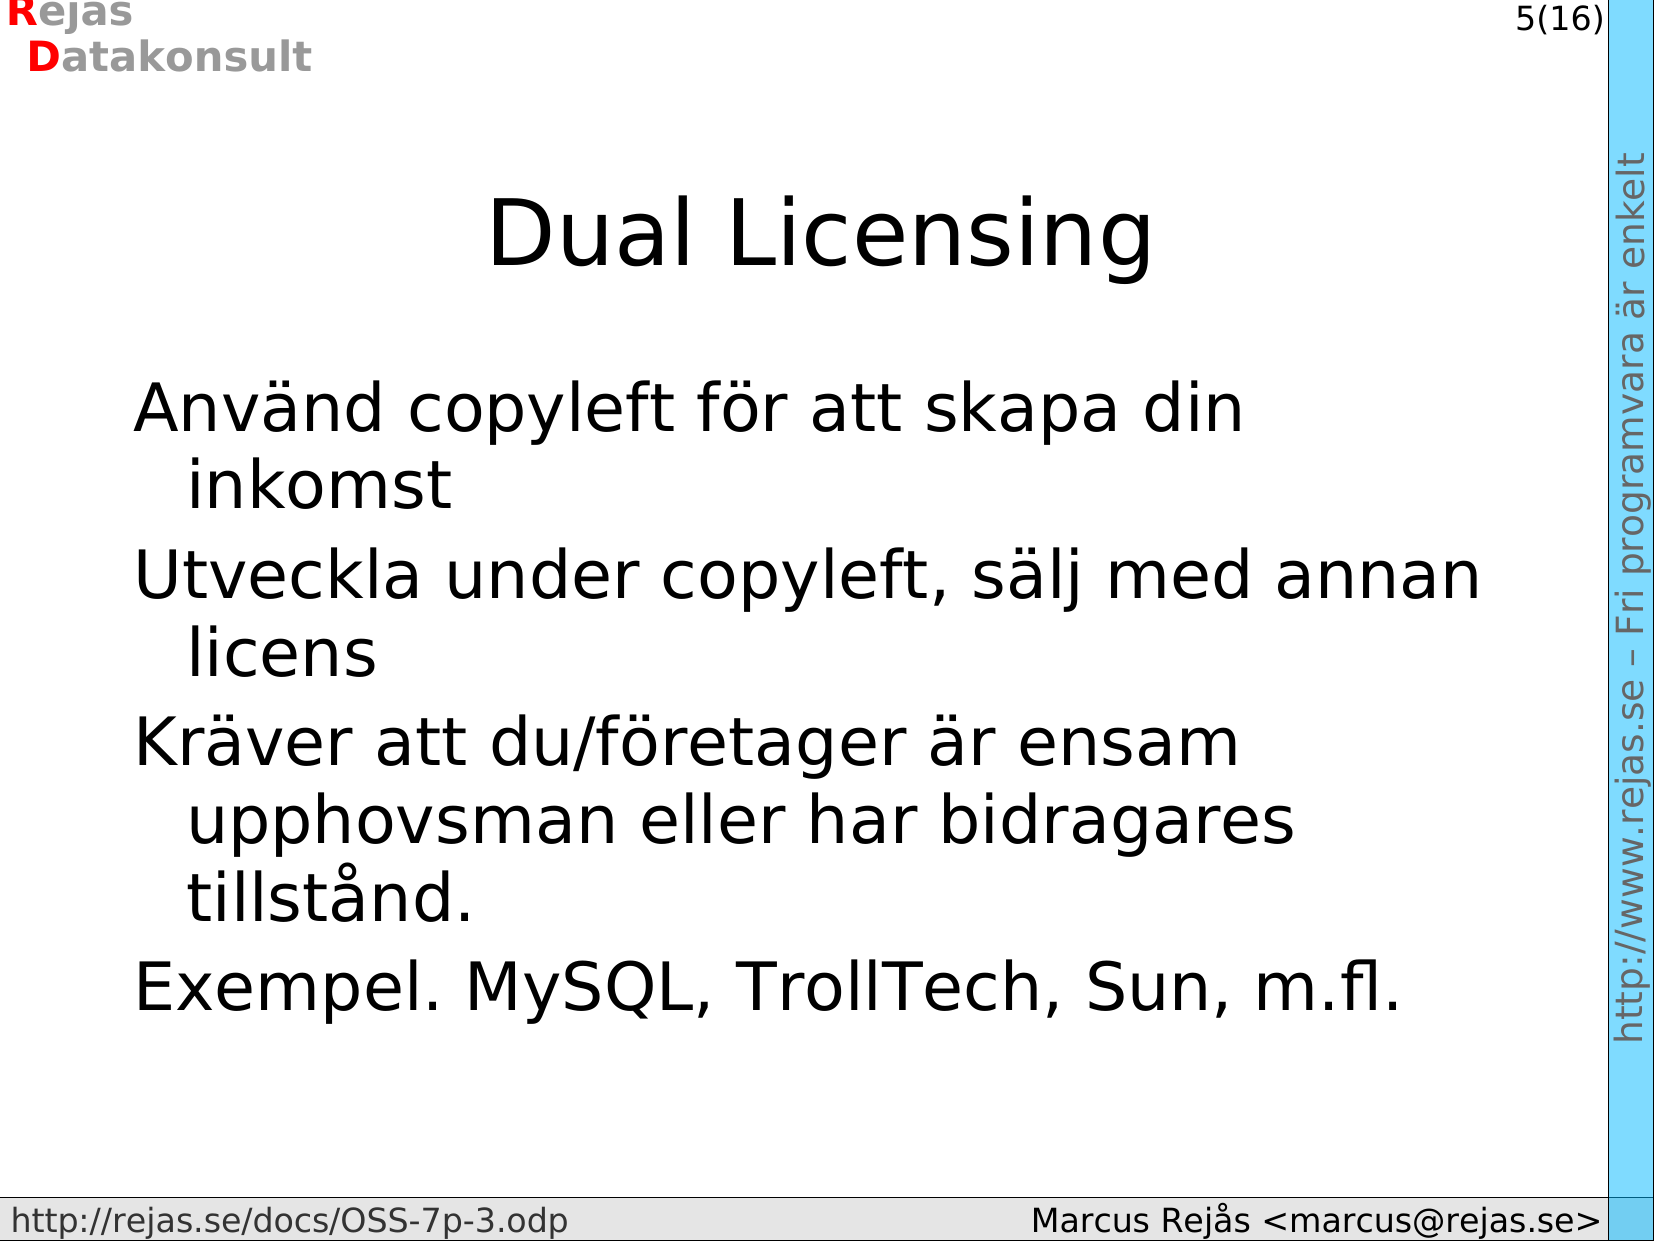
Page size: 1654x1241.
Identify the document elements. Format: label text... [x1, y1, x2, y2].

list Använd copyleft för att skapa din inkomst Utveckla under copyleft, sälj med annan licens Kräver att du/företager är ensam upphovsman eller har bidragares tillstånd. Exempel. MySQL, TrollTech, Sun, m.fl. [115, 368, 1528, 1165]
title Dual Licensing [115, 130, 1528, 338]
